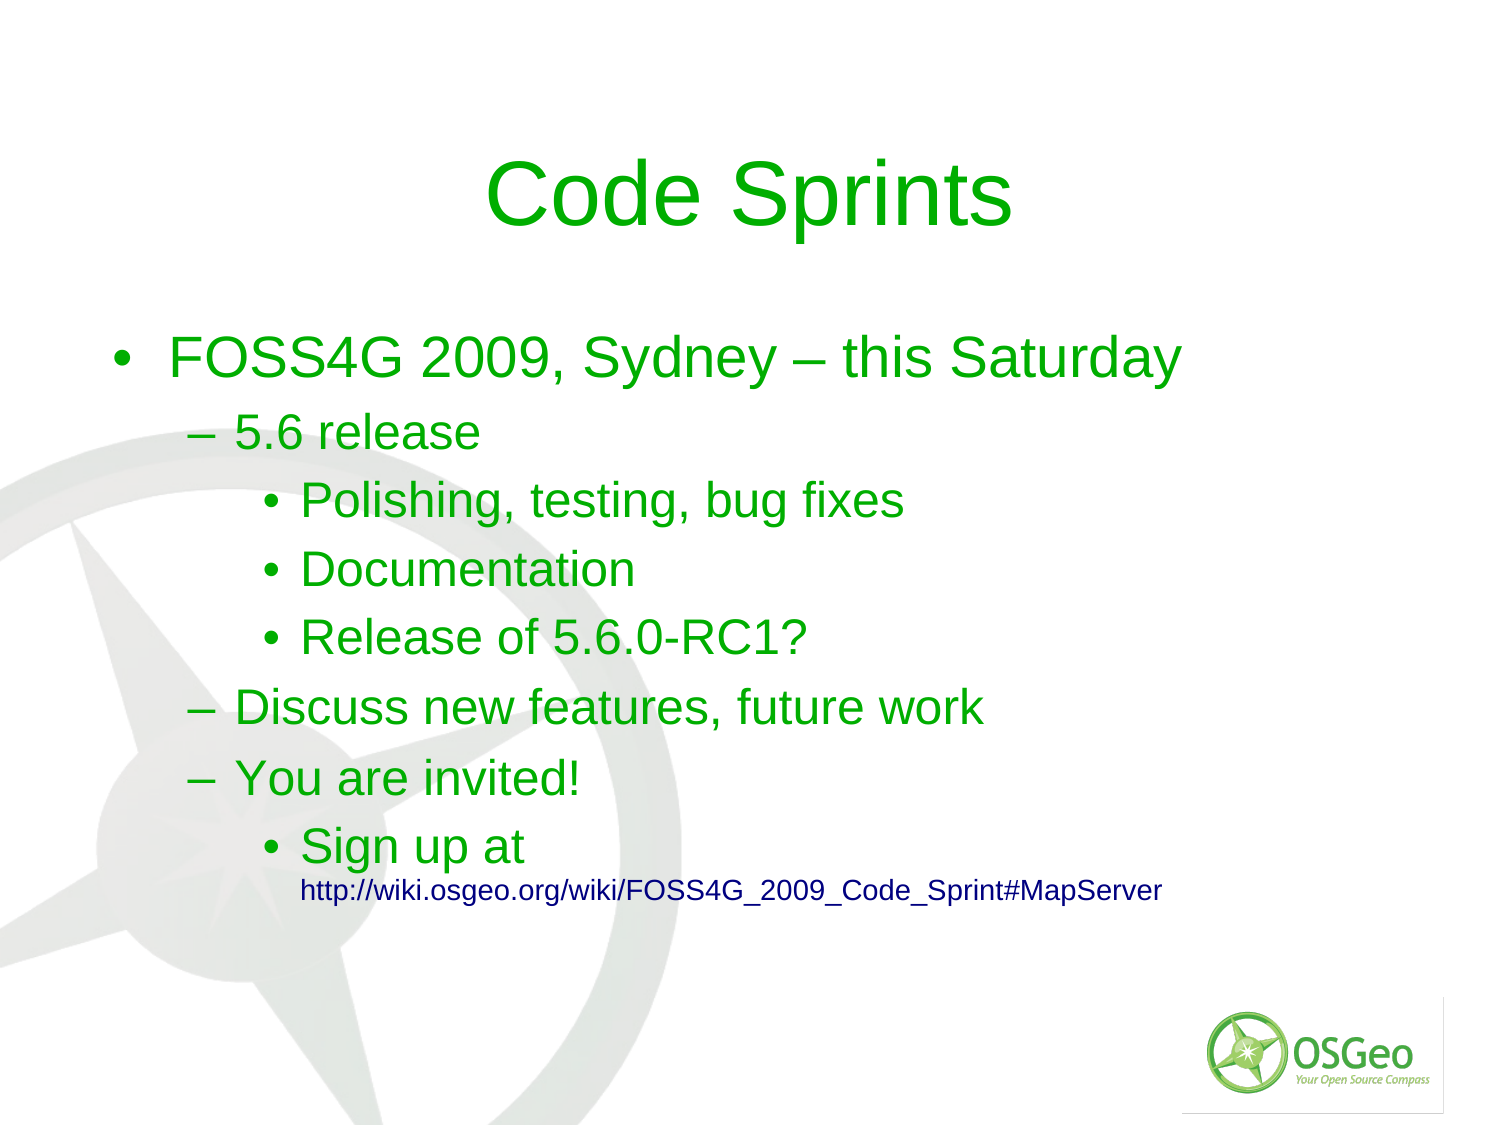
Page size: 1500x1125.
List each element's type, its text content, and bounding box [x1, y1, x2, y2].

title Code Sprints [112, 83, 1388, 305]
list FOSS4G 2009, Sydney – this Saturday 5.6 release Polishing, testing, bug fixes Documentation Release of 5.6.0-RC1? Discuss new features, future work You are invited! Sign up at http://wiki.osgeo.org/wiki/FOSS4G_2009_Code_Sprint#MapServer [112, 324, 1388, 986]
picture [0, 413, 739, 1125]
picture [1181, 996, 1444, 1114]
